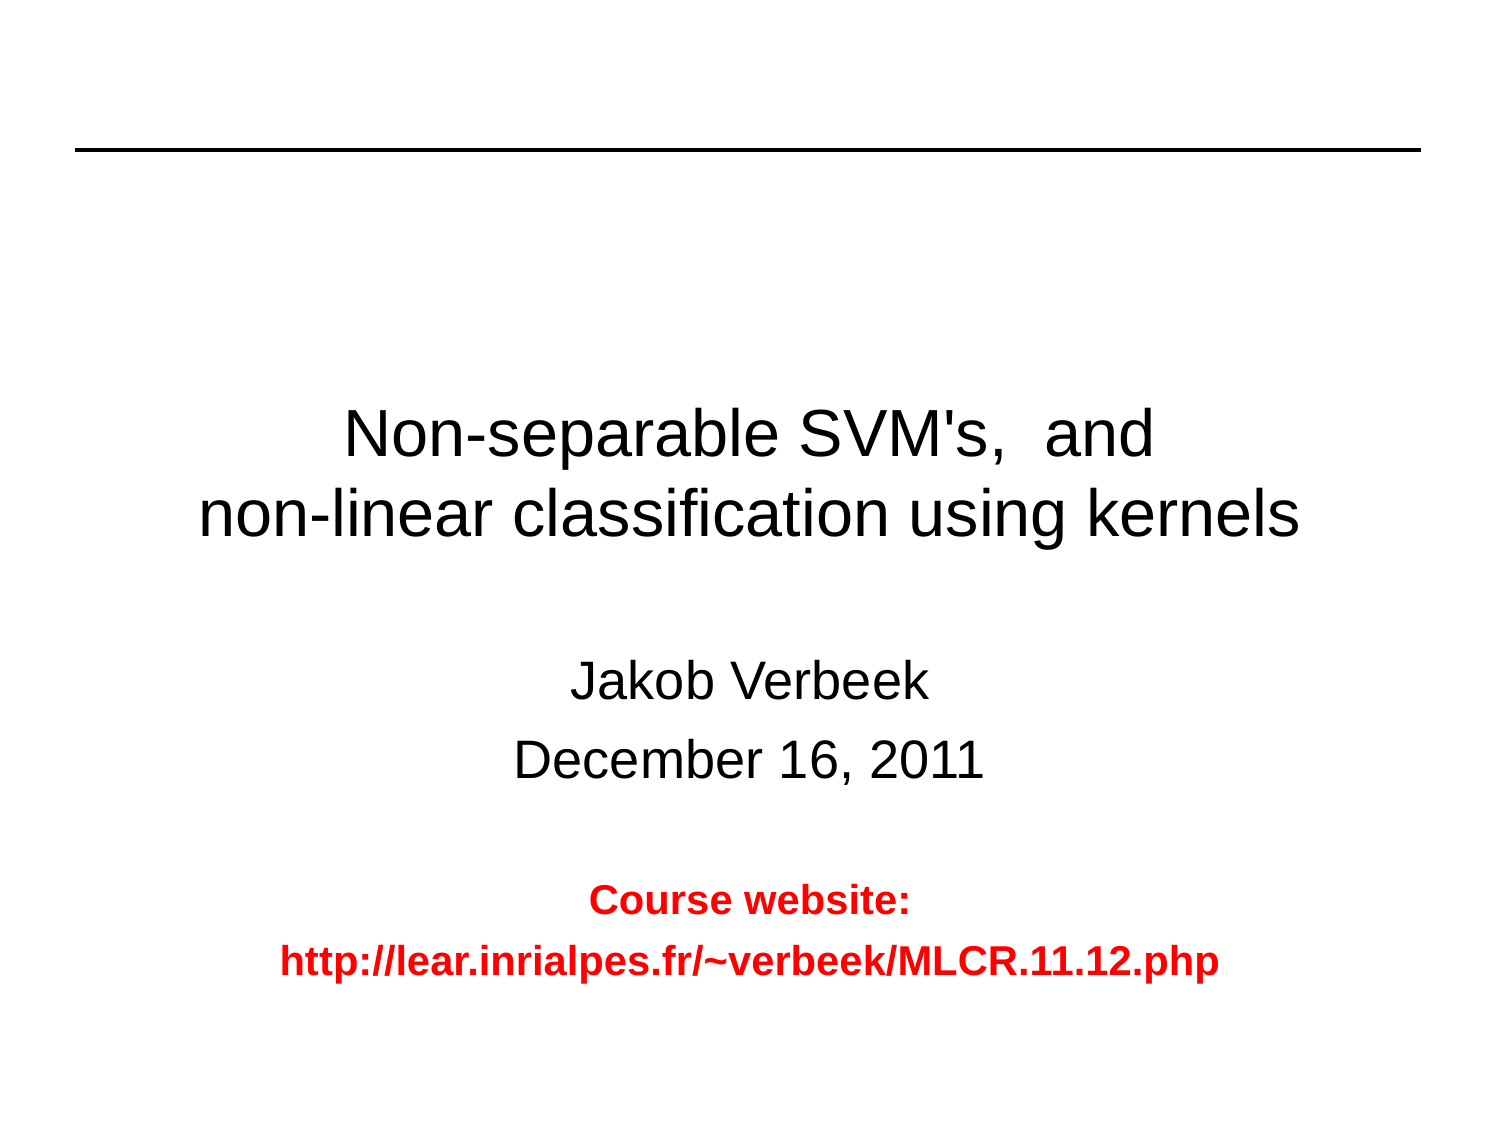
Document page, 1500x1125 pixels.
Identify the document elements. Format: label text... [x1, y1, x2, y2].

text_box Jakob Verbeek December 16, 2011 Course website: http://lear.inrialpes.fr/~verbeek/MLCR.11.12.php [225, 637, 1276, 1052]
title Non-separable SVM's, and non-linear classification using kernels [112, 349, 1388, 591]
